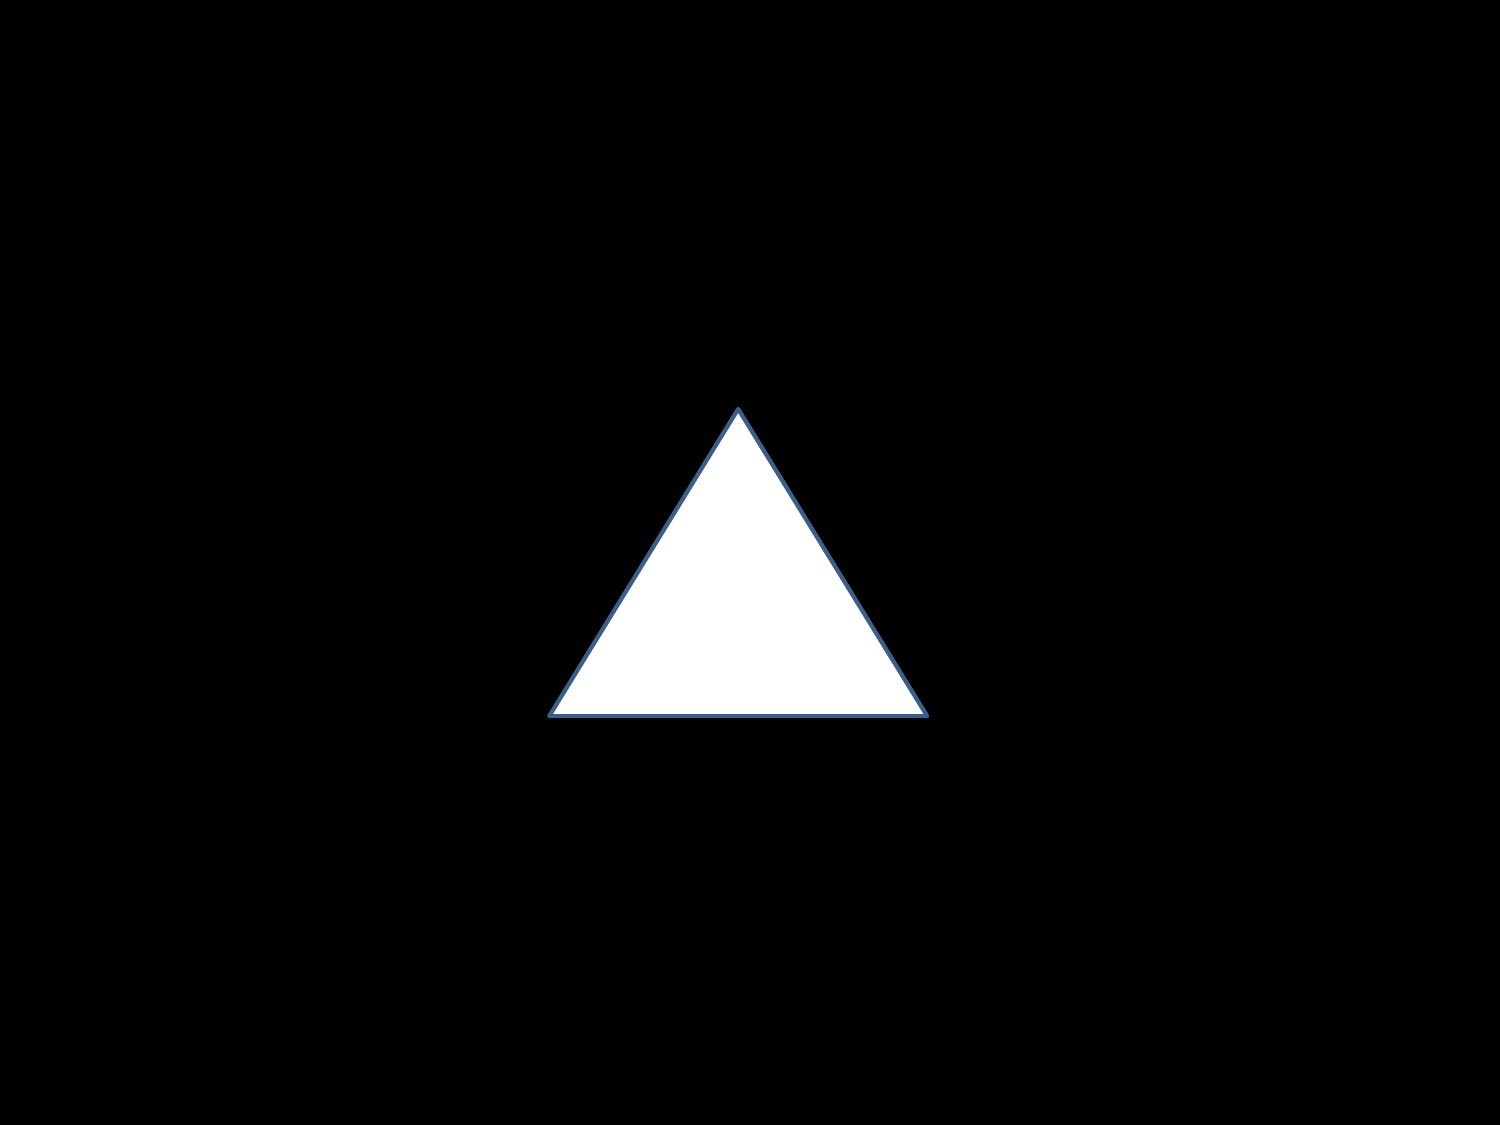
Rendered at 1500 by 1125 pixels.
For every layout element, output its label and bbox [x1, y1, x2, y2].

text_box [37, 37, 1500, 1125]
